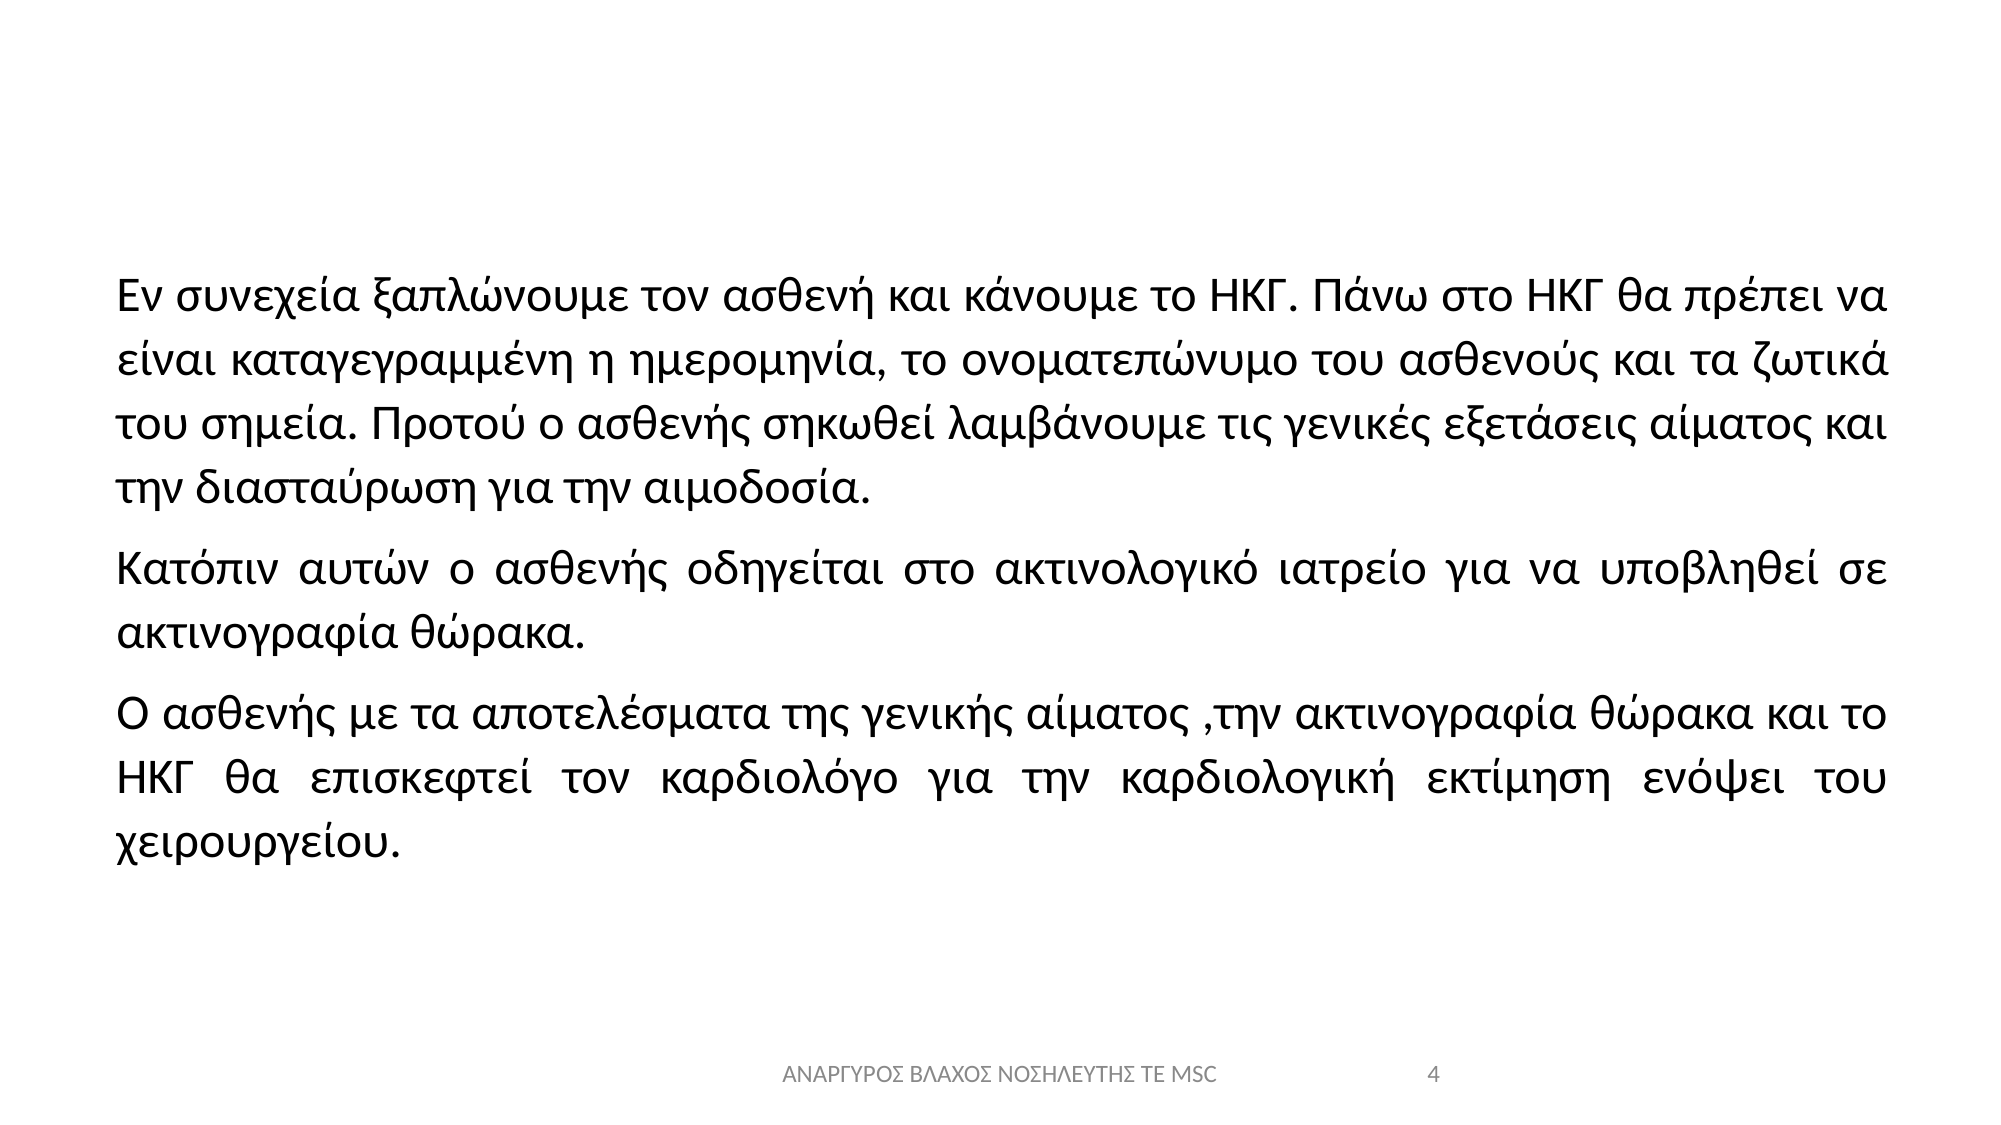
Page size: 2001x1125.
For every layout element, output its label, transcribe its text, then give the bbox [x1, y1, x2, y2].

text_box [1412, 1042, 1863, 1103]
text_box ΑΝΑΡΓΥΡΟΣ ΒΛΑΧΟΣ ΝΟΣΗΛΕΥΤΗΣ ΤΕ ΜSC [662, 1042, 1338, 1103]
text_box Εν συνεχεία ξαπλώνουμε τον ασθενή και κάνουμε το ΗΚΓ. Πάνω στο ΗΚΓ θα πρέπει να είναι καταγεγραμμένη η ημερομηνία, το ονοματεπώνυμο του ασθενούς και τα ζωτικά του σημεία. Προτού ο ασθενής σηκωθεί λαμβάνουμε τις γενικές εξετάσεις αίματος και την διασταύρωση για την αιμοδοσία. Κατόπιν αυτών ο ασθενής οδηγείται στο ακτινολογικό ιατρείο για να υποβληθεί σε ακτινογραφία θώρακα. Ο ασθενής με τα αποτελέσματα της γενικής αίματος ,την ακτινογραφία θώρακα και το ΗΚΓ θα επισκεφτεί τον καρδιολόγο για την καρδιολογική εκτίμηση ενόψει του χειρουργείου. [101, 42, 1928, 885]
